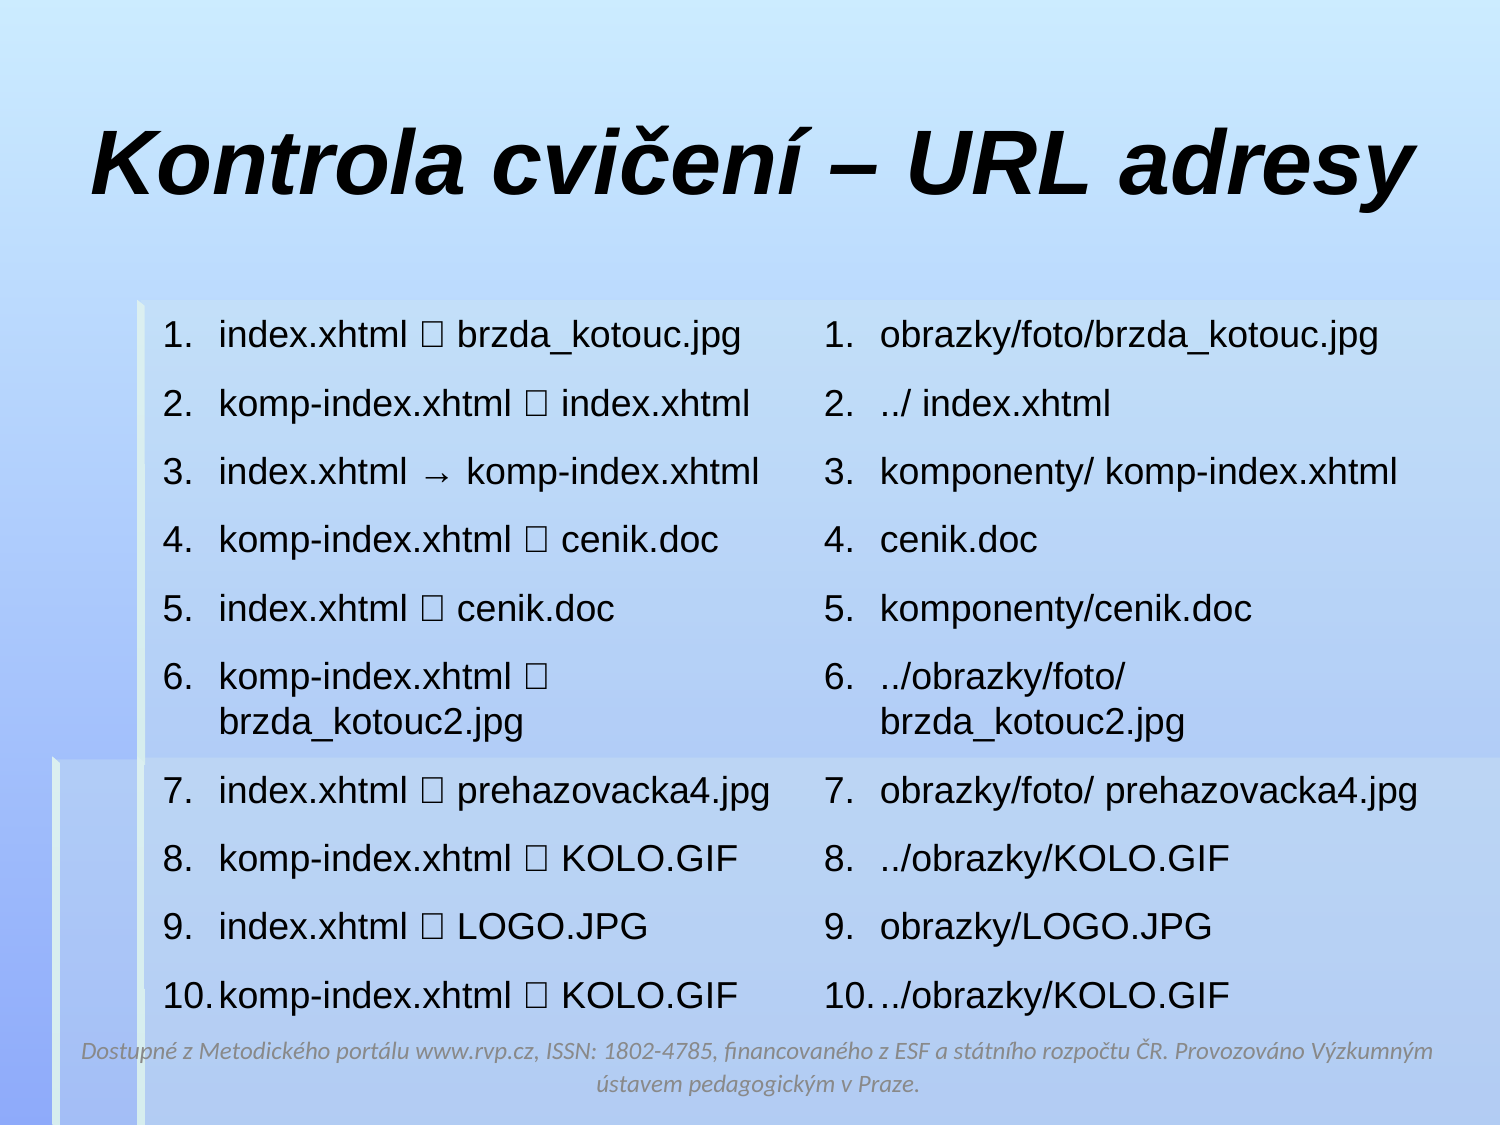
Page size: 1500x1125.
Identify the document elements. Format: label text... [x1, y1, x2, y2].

text_box index.xhtml  brzda_kotouc.jpg komp-index.xhtml  index.xhtml index.xhtml → komp-index.xhtml komp-index.xhtml  cenik.doc index.xhtml  cenik.doc komp-index.xhtml  brzda_kotouc2.jpg index.xhtml  prehazovacka4.jpg komp-index.xhtml  KOLO.GIF index.xhtml  LOGO.JPG komp-index.xhtml  KOLO.GIF [147, 302, 798, 1024]
title Kontrola cvičení – URL adresy [75, 40, 1451, 276]
text_box Dostupné z Metodického portálu www.rvp.cz, ISSN: 1802-4785, financovaného z ESF a státního rozpočtu ČR. Provozováno Výzkumným ústavem pedagogickým v Praze. [64, 1023, 1453, 1095]
text_box obrazky/foto/brzda_kotouc.jpg ../ index.xhtml komponenty/ komp-index.xhtml cenik.doc komponenty/cenik.doc ../obrazky/foto/ brzda_kotouc2.jpg obrazky/foto/ prehazovacka4.jpg ../obrazky/KOLO.GIF obrazky/LOGO.JPG ../obrazky/KOLO.GIF [809, 302, 1436, 1024]
